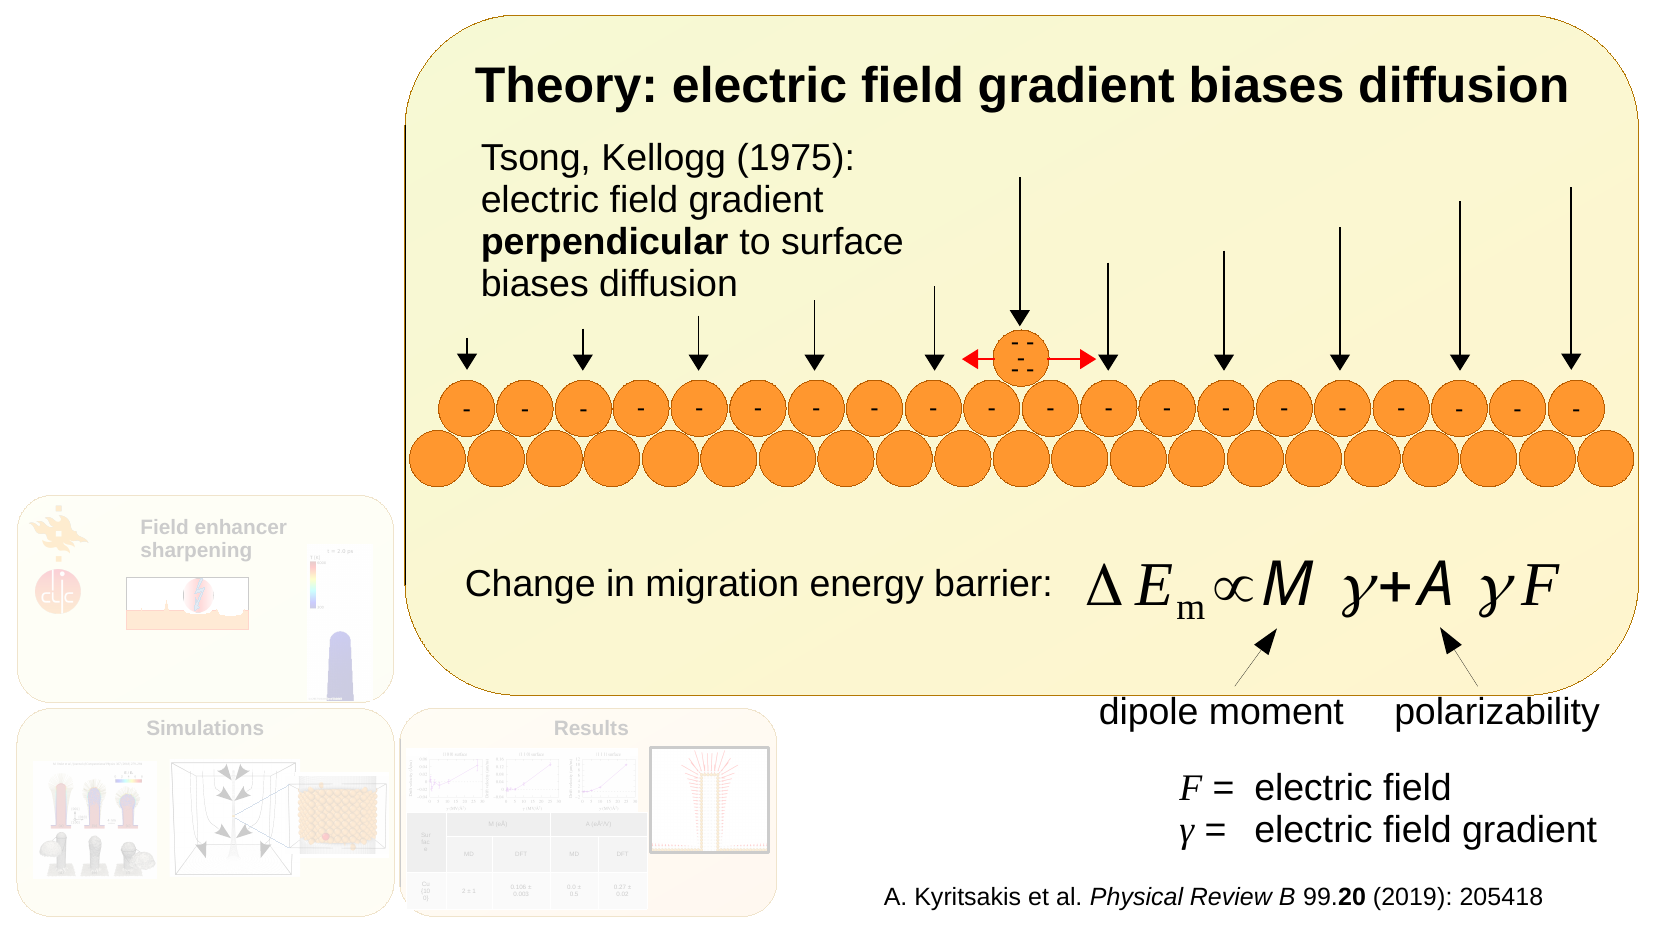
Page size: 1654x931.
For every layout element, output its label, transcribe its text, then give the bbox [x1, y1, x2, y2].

text_box - [1372, 380, 1430, 437]
text_box - [1138, 380, 1196, 437]
text_box dipole moment [1084, 683, 1360, 741]
text_box - [846, 380, 903, 437]
text_box [1238, 628, 1474, 696]
text_box - [1256, 380, 1313, 437]
text_box polarizability [1379, 683, 1615, 741]
text_box - [612, 380, 670, 437]
text_box - [1080, 380, 1138, 437]
text_box F = electric field γ = electric field gradient [1164, 759, 1630, 882]
text_box - [1197, 380, 1255, 437]
text_box - [1431, 380, 1488, 437]
text_box - [963, 380, 1011, 437]
text_box - - - - [996, 319, 1078, 429]
text_box - [438, 380, 495, 437]
text_box - [496, 380, 554, 437]
text_box - [555, 380, 612, 437]
text_box Tsong, Kellogg (1975): electric field gradient perpendicular to surface biases diffusion [466, 128, 936, 312]
text_box - [788, 380, 845, 437]
text_box - [1548, 380, 1605, 437]
text_box - [905, 380, 962, 437]
text_box Theory: electric field gradient biases diffusion [460, 50, 1639, 159]
text_box A. Kyritsakis et al. Physical Review B 99.20 (2019): 205418 [869, 875, 1609, 921]
text_box - [729, 380, 787, 437]
text_box [3, 15, 1639, 931]
text_box - [670, 380, 728, 437]
text_box Change in migration energy barrier: [450, 555, 1068, 612]
chart [1077, 549, 1570, 628]
text_box - [1489, 380, 1546, 437]
text_box - [1314, 380, 1371, 437]
text_box - [1031, 429, 1070, 437]
